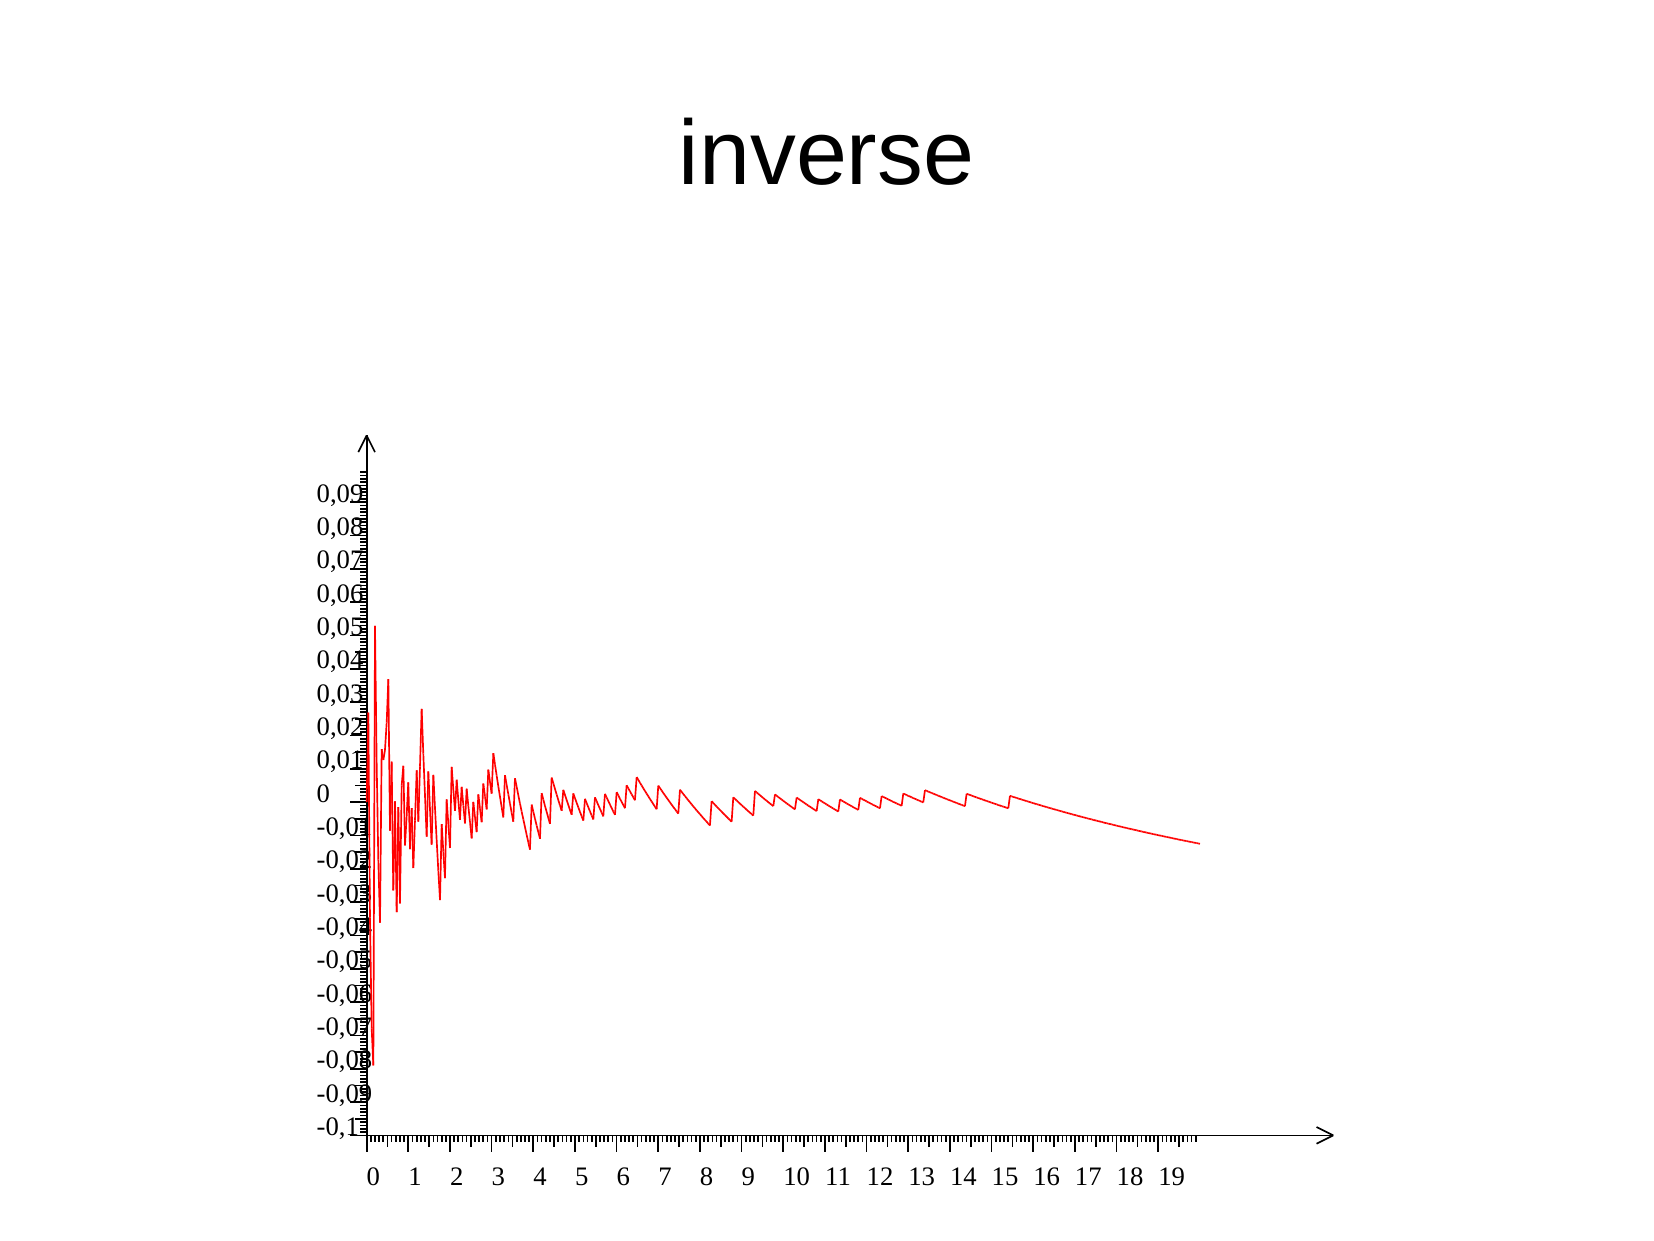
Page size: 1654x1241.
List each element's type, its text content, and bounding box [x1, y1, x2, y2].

picture [299, 401, 1368, 1203]
title inverse [82, 49, 1571, 257]
